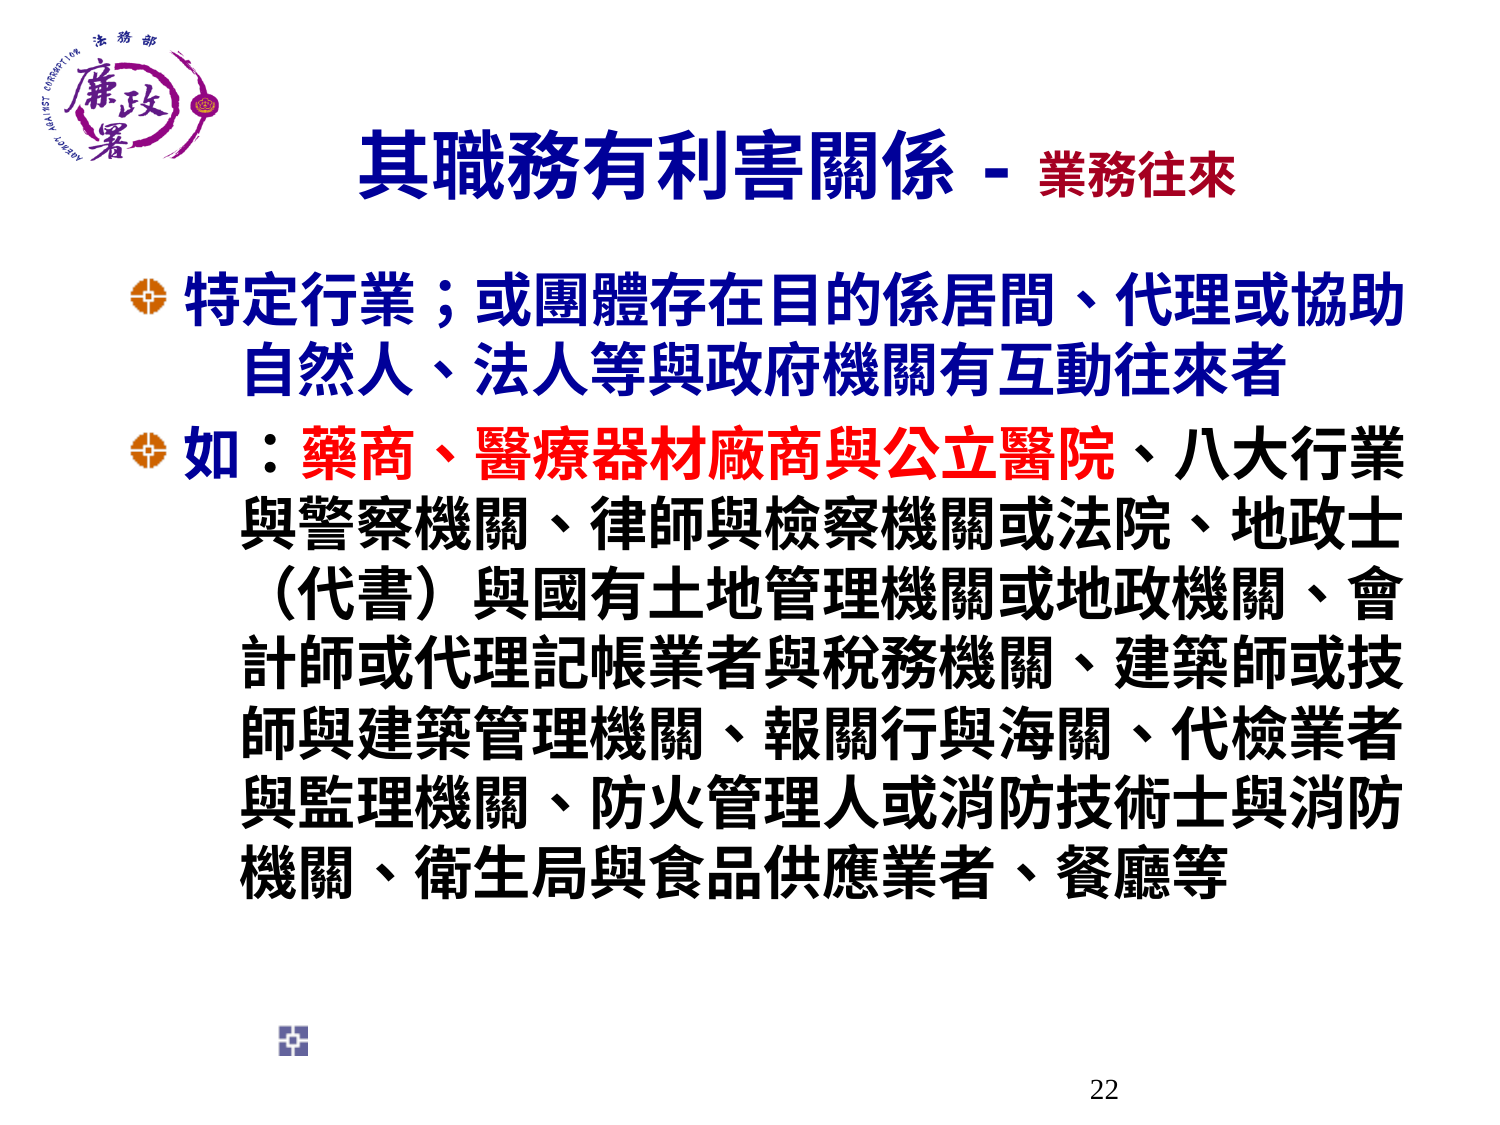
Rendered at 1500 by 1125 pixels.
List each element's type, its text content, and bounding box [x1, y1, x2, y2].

title 其職務有利害關係-業務往來 [171, 31, 1424, 158]
list 特定行業；或團體存在目的係居間、代理或協助自然人、法人等與政府機關有互動往來者 如：藥商、醫療器材廠商與公立醫院、八大行業與警察機關、律師與檢察機關或法院、地政士（代書）與國有土地管理機關或地政機關、會計師或代理記帳業者與稅務機關、建築師或技師與建築管理機關、報關行與海關、代檢業者與監理機關、防火管理人或消防技術士與消防機關、衛生局與食品供應業者、餐廳等 [112, 255, 1436, 965]
text_box [1074, 1037, 1388, 1113]
